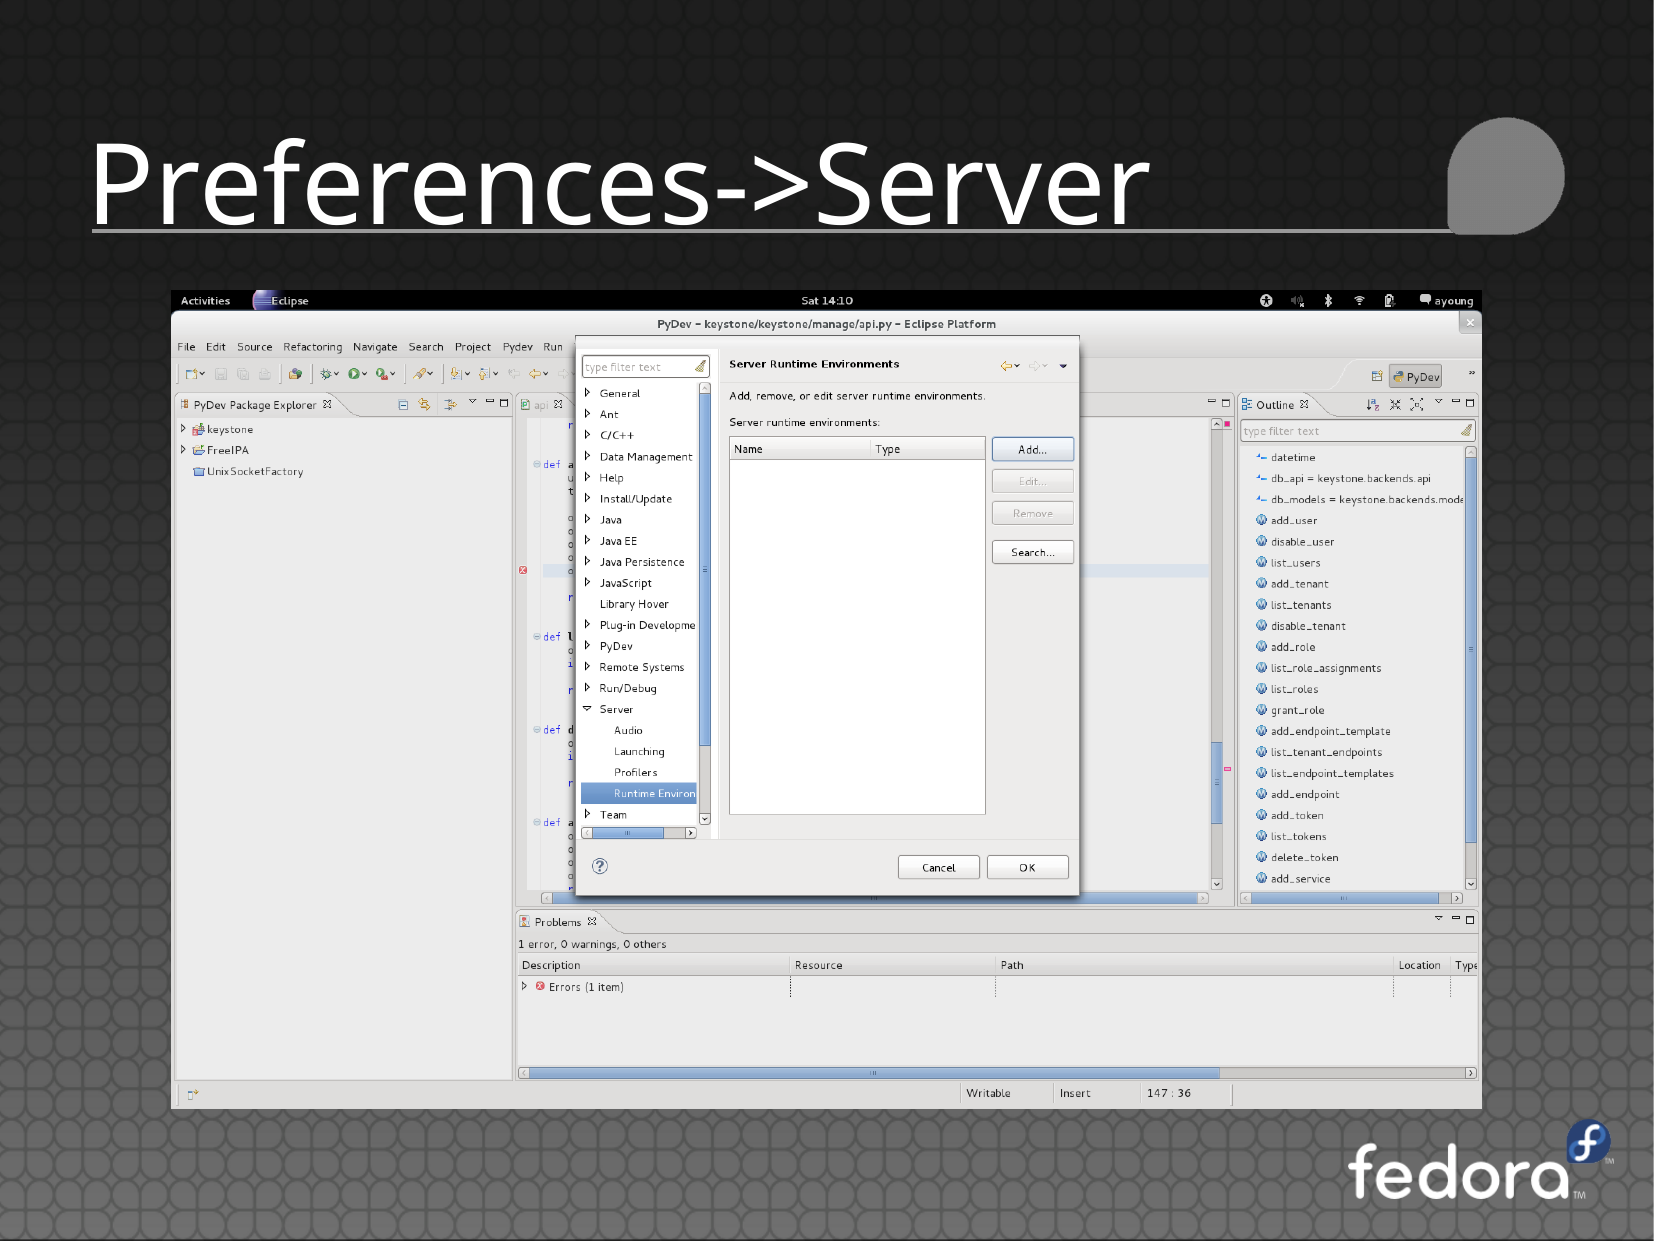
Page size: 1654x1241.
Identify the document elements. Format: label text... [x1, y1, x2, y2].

title Preferences->Server [86, 112, 1576, 249]
picture [0, 0, 1654, 1241]
